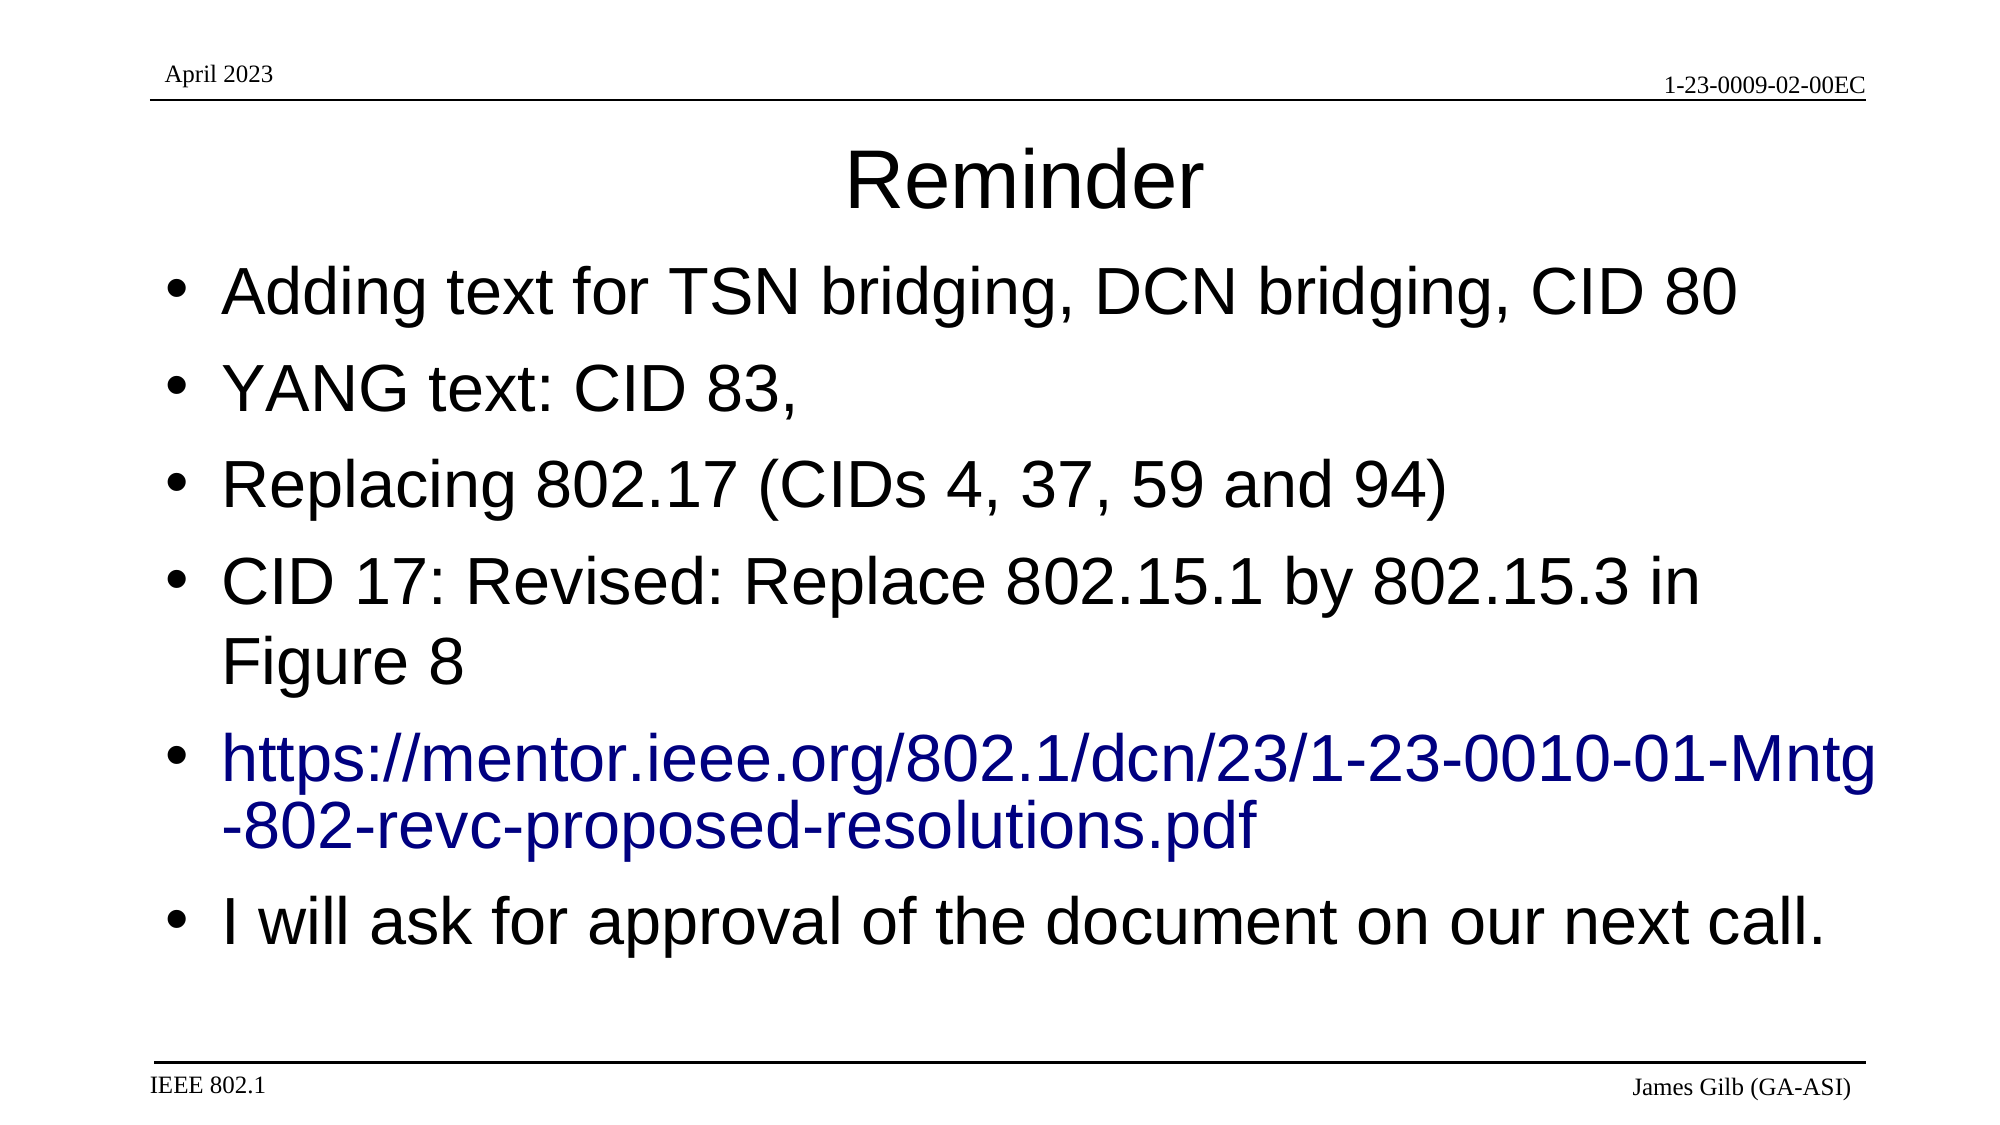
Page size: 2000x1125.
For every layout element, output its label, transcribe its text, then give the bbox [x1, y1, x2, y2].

title Reminder [149, 112, 1900, 238]
list Adding text for TSN bridging, DCN bridging, CID 80 YANG text: CID 83, Replacing 802.17 (CIDs 4, 37, 59 and 94) CID 17: Revised: Replace 802.15.1 by 802.15.3 in Figure 8 https://mentor.ieee.org/802.1/dcn/23/1-23-0010-01-Mntg-802-revc-proposed-resolutions.pdf I will ask for approval of the document on our next call. [150, 239, 1900, 1051]
